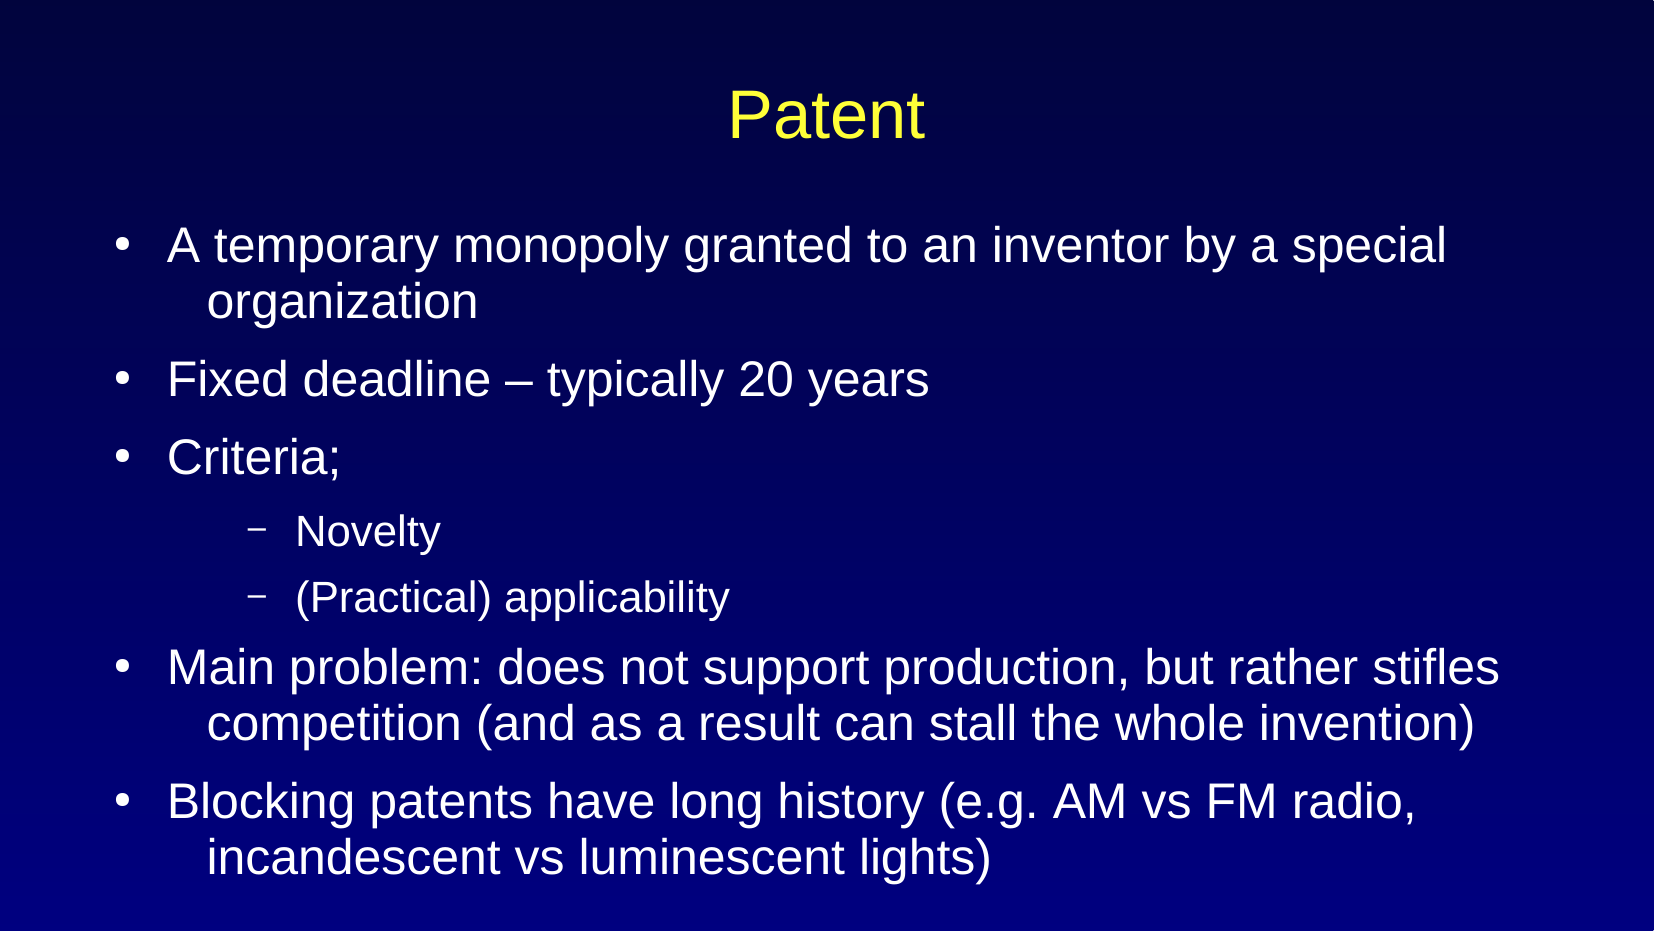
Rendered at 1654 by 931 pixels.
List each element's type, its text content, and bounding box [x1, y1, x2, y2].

title Patent [82, 37, 1571, 193]
list A temporary monopoly granted to an inventor by a special organization Fixed deadline – typically 20 years Criteria; Novelty (Practical) applicability Main problem: does not support production, but rather stifles competition (and as a result can stall the whole invention) Blocking patents have long history (e.g. AM vs FM radio, incandescent vs luminescent lights) [82, 217, 1571, 885]
